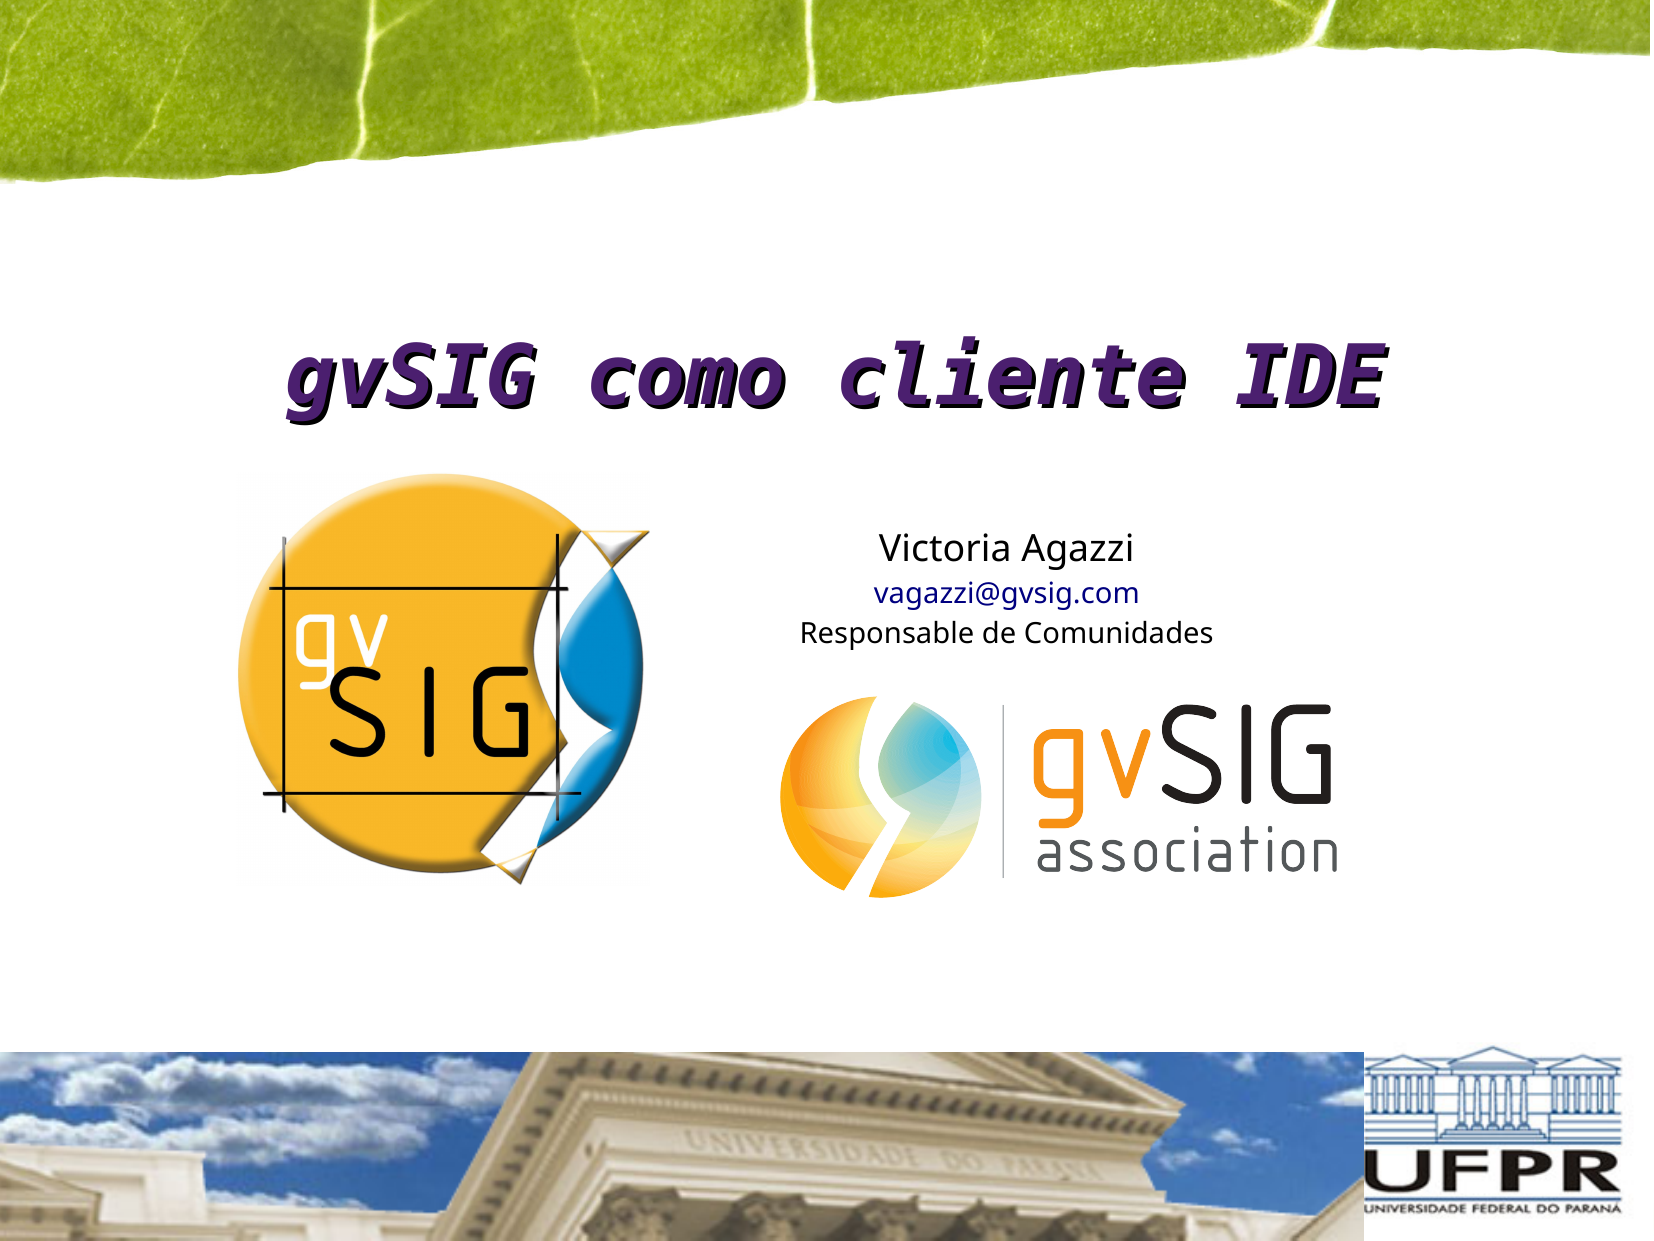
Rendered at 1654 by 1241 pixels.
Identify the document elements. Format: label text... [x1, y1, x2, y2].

picture [236, 472, 650, 886]
picture [767, 679, 1359, 917]
text_box gvSIG como cliente IDE [112, 271, 1560, 420]
text_box Victoria Agazzi vagazzi@gvsig.com Responsable de Comunidades [738, 513, 1276, 646]
picture [0, 1030, 1654, 1241]
picture [0, 0, 1650, 184]
